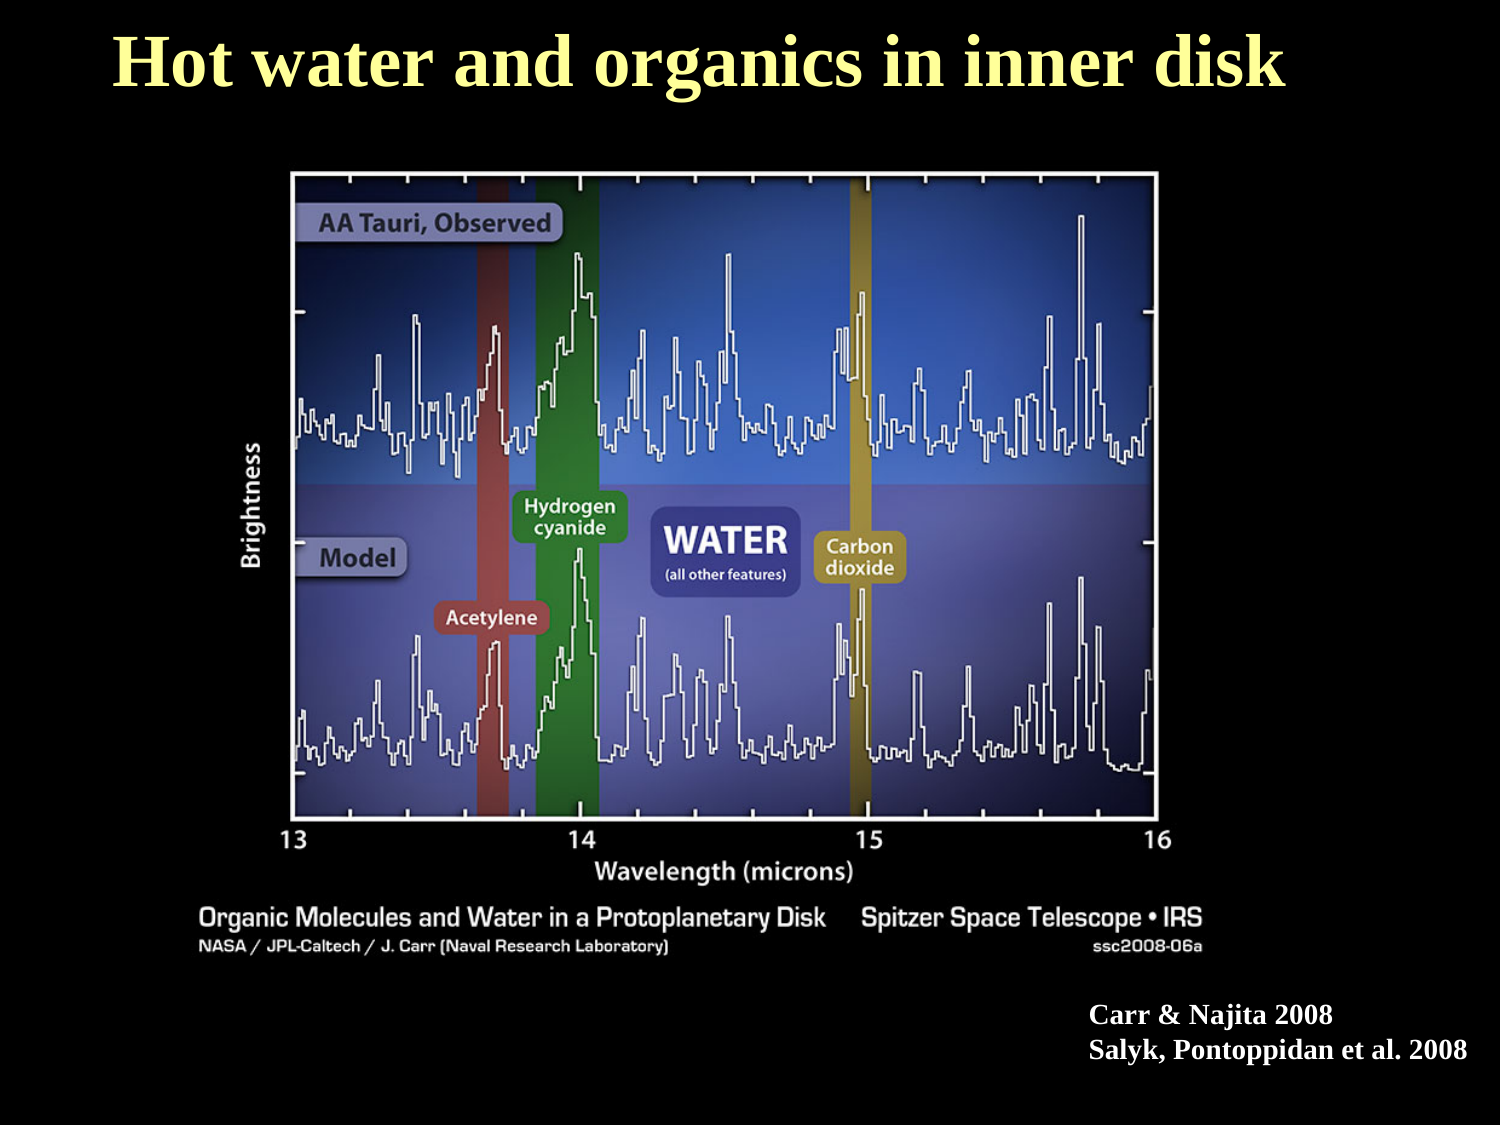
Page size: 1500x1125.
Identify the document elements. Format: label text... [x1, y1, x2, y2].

text_box Carr & Najita 2008 Salyk, Pontoppidan et al. 2008 [1073, 987, 1484, 1073]
picture [162, 150, 1251, 996]
title Hot water and organics in inner disk [62, 0, 1338, 150]
